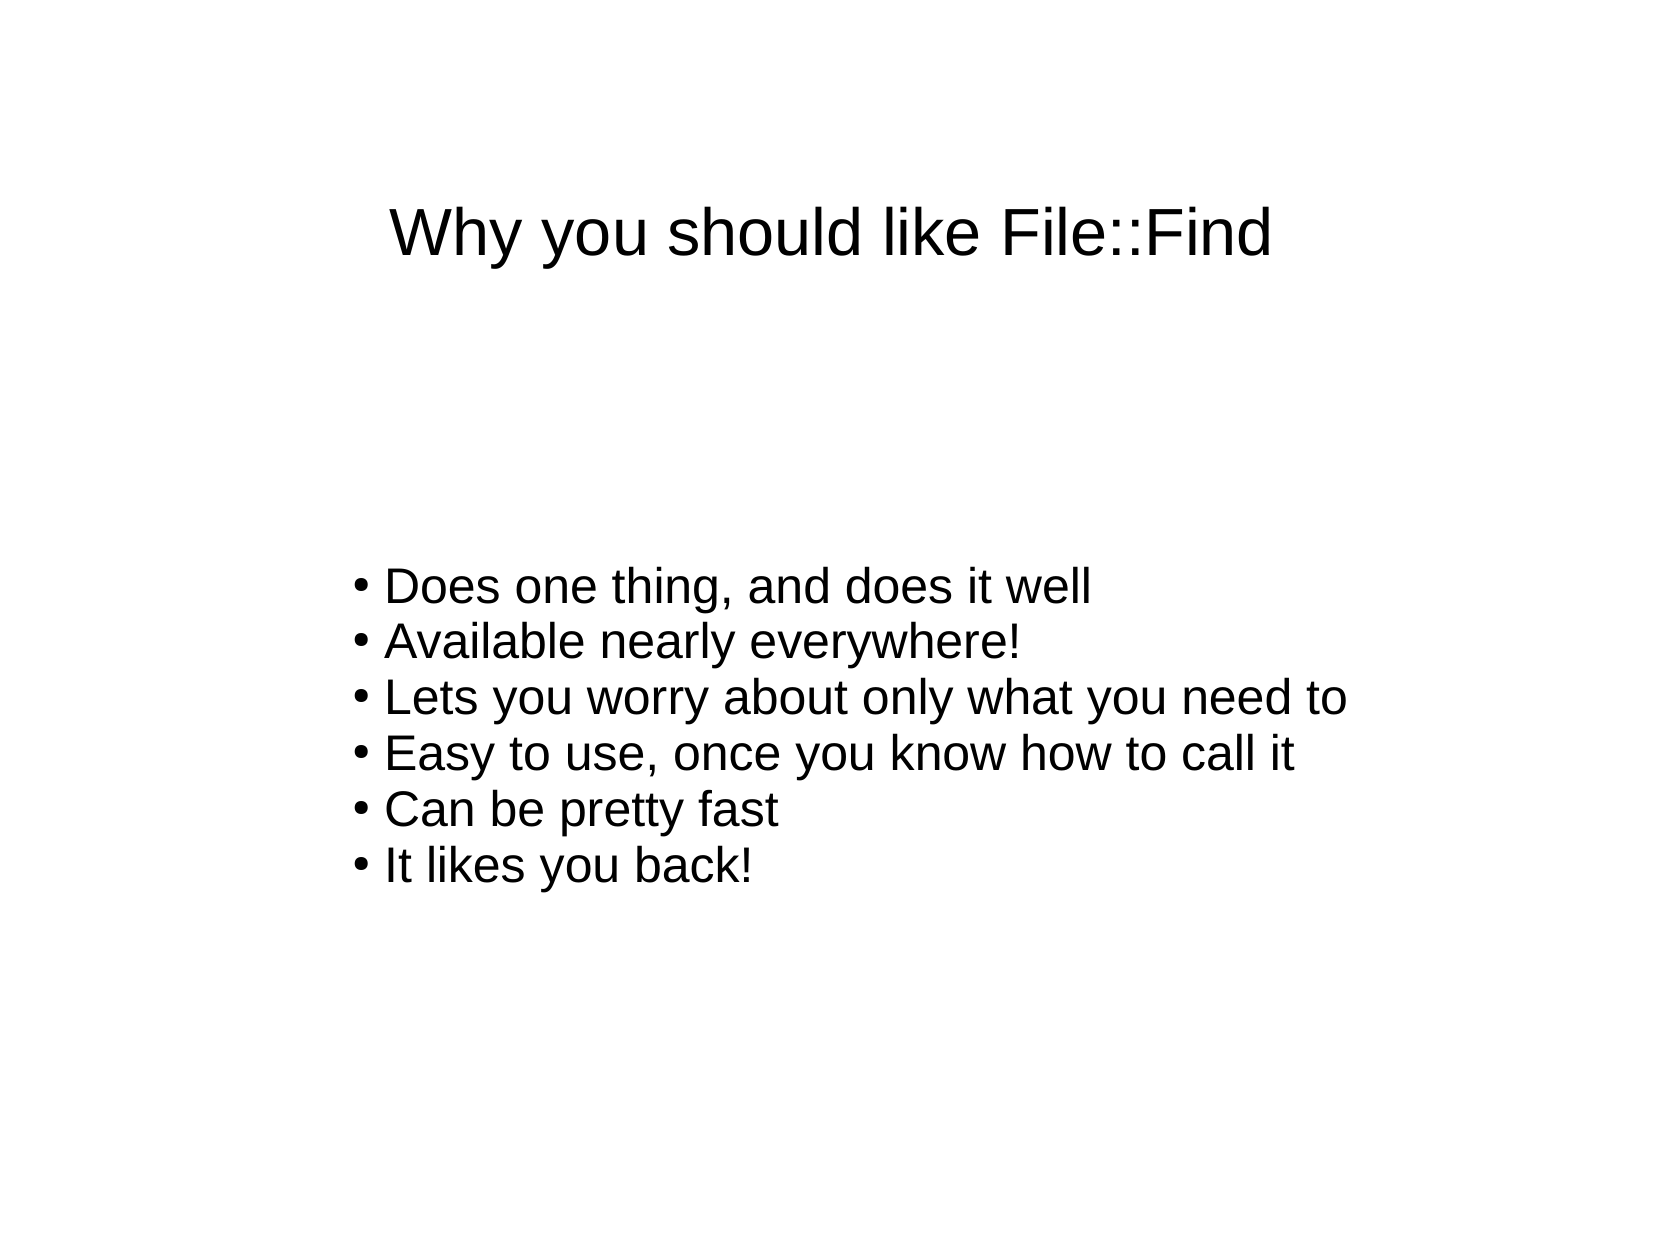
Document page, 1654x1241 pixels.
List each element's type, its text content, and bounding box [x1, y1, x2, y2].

text_box Why you should like File::Find [375, 187, 1292, 278]
text_box Does one thing, and does it well Available nearly everywhere! Lets you worry about only what you need to Easy to use, once you know how to call it Can be pretty fast It likes you back! [337, 550, 1365, 901]
